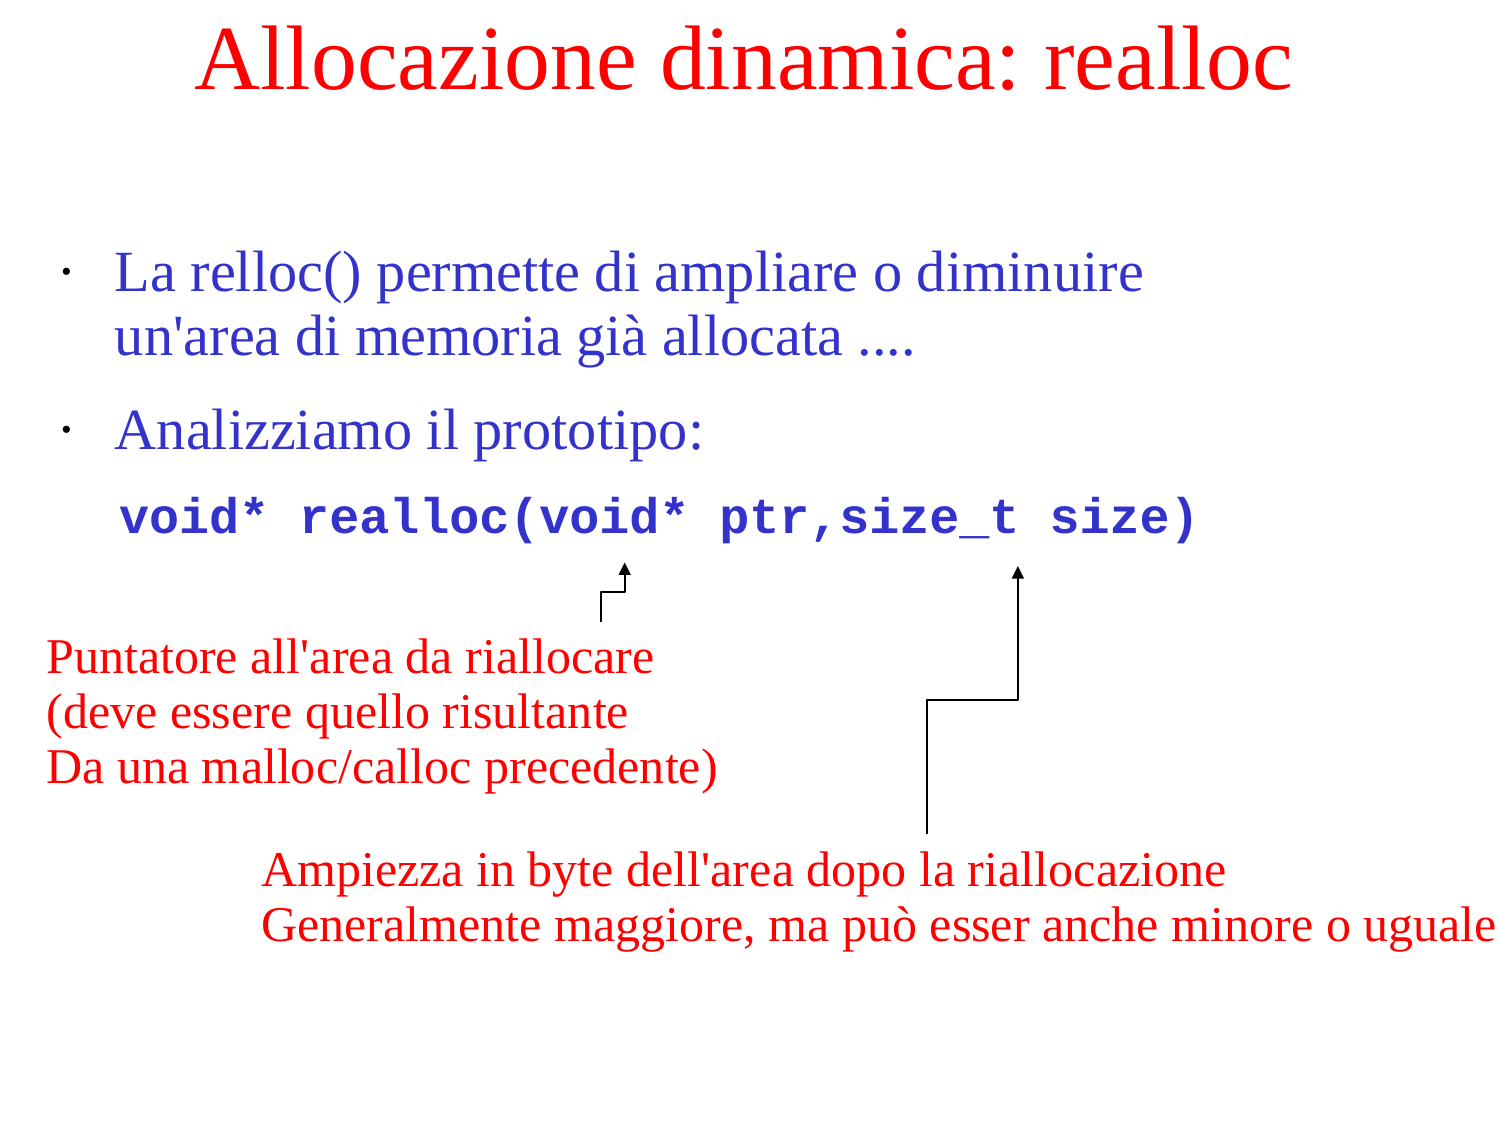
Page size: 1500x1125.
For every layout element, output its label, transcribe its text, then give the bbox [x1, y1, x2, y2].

text_box Ampiezza in byte dell'area dopo la riallocazione Generalmente maggiore, ma può esser anche minore o uguale [246, 834, 1500, 960]
list La relloc() permette di ampliare o diminuire un'area di memoria già allocata .... Analizziamo il prototipo: void* realloc(void* ptr,size_t size) [29, 231, 1316, 1071]
title Allocazione dinamica: realloc [107, 0, 1383, 188]
text_box Puntatore all'area da riallocare (deve essere quello risultante Da una malloc/calloc precedente) [31, 621, 734, 803]
